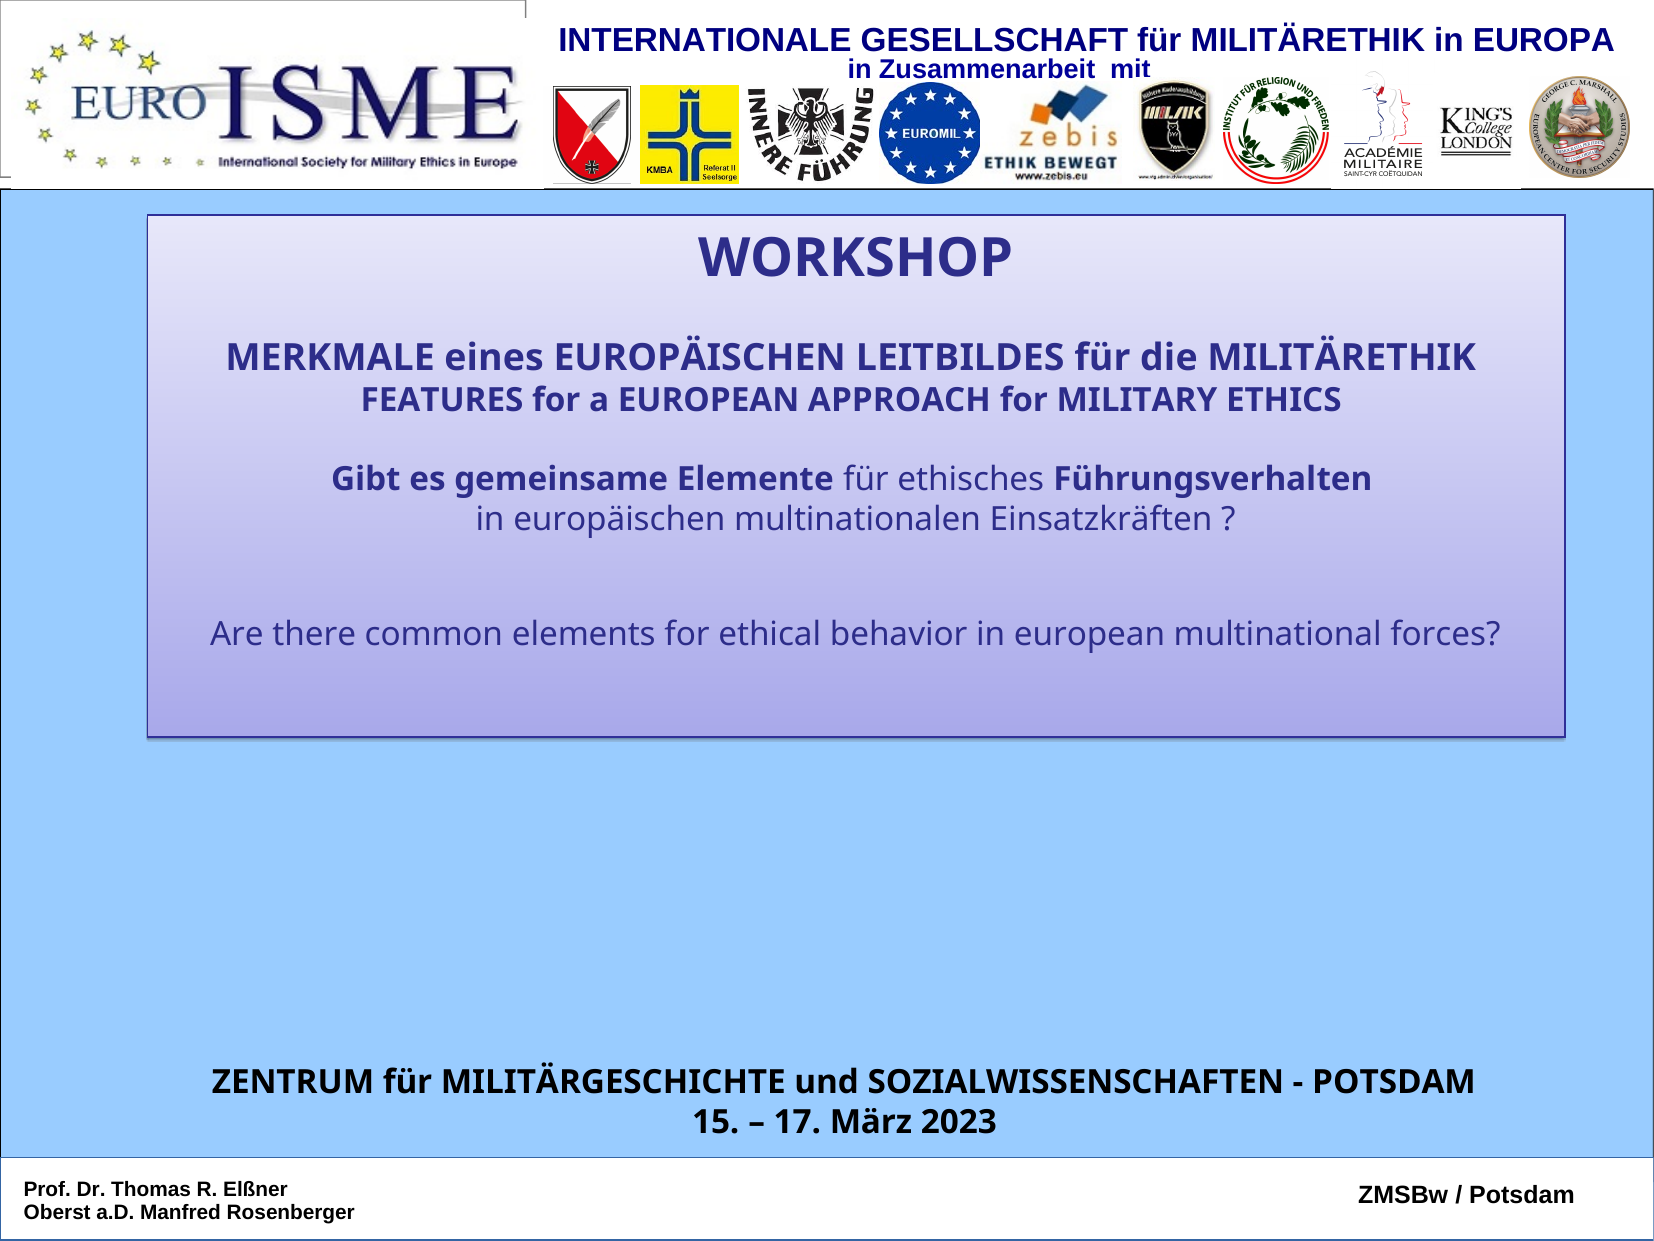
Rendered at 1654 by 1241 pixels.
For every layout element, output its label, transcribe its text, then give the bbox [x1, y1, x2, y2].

picture [741, 81, 1122, 184]
picture [1529, 76, 1630, 178]
picture [1331, 58, 1521, 189]
text_box ZENTRUM für MILITÄRGESCHICHTE und SOZIALWISSENSCHAFTEN - POTSDAM 15. – 17. März 2023 [147, 1052, 1542, 1148]
picture [1133, 77, 1215, 181]
picture [11, 18, 739, 189]
text_box WORKSHOP MERKMALE eines EUROPÄISCHEN LEITBILDES für die MILITÄRETHIK FEATURES for a EUROPEAN APPROACH for MILITARY ETHICS Gibt es gemeinsame Elemente für ethisches Führungsverhalten in europäischen multinationalen Einsatzkräften ? Are there common elements for ethical behavior in european multinational forces? [147, 215, 1565, 737]
picture [1223, 77, 1329, 184]
